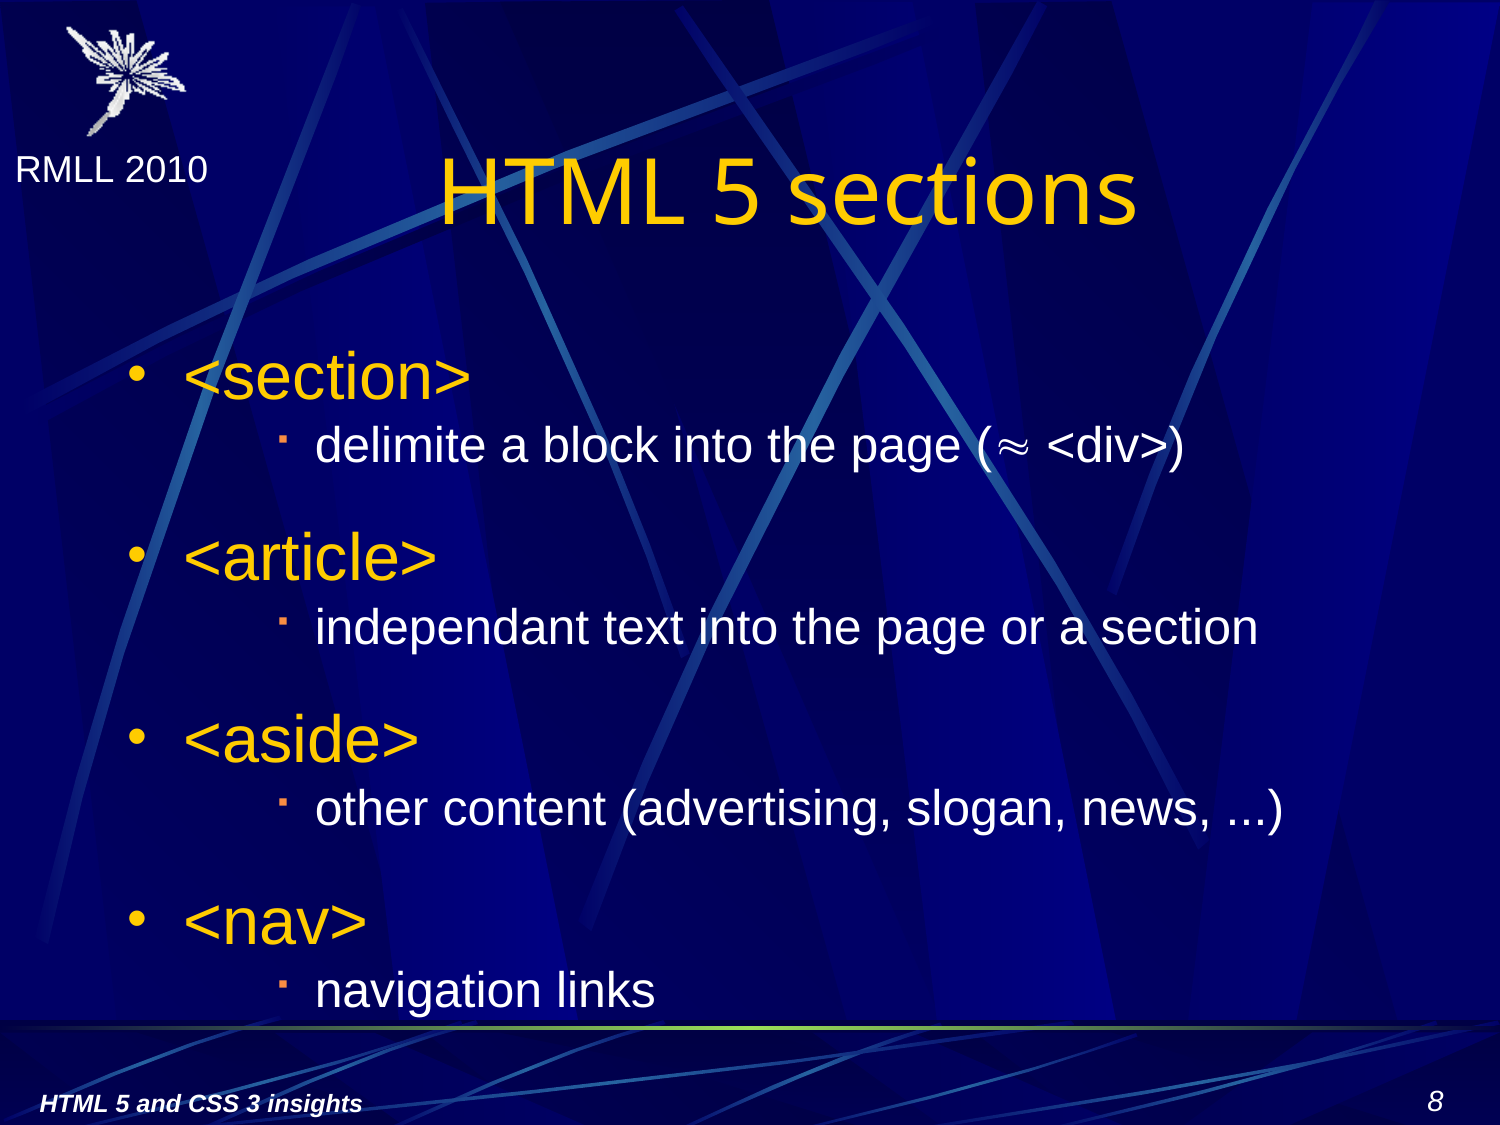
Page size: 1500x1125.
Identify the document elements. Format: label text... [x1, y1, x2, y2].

picture [62, 24, 188, 138]
list <section> delimite a block into the page ( <div>) <article> independant text into the page or a section <aside> other content (advertising, slogan, news, ...) <nav> navigation links [112, 324, 1388, 1122]
title HTML 5 sections [224, 87, 1375, 288]
